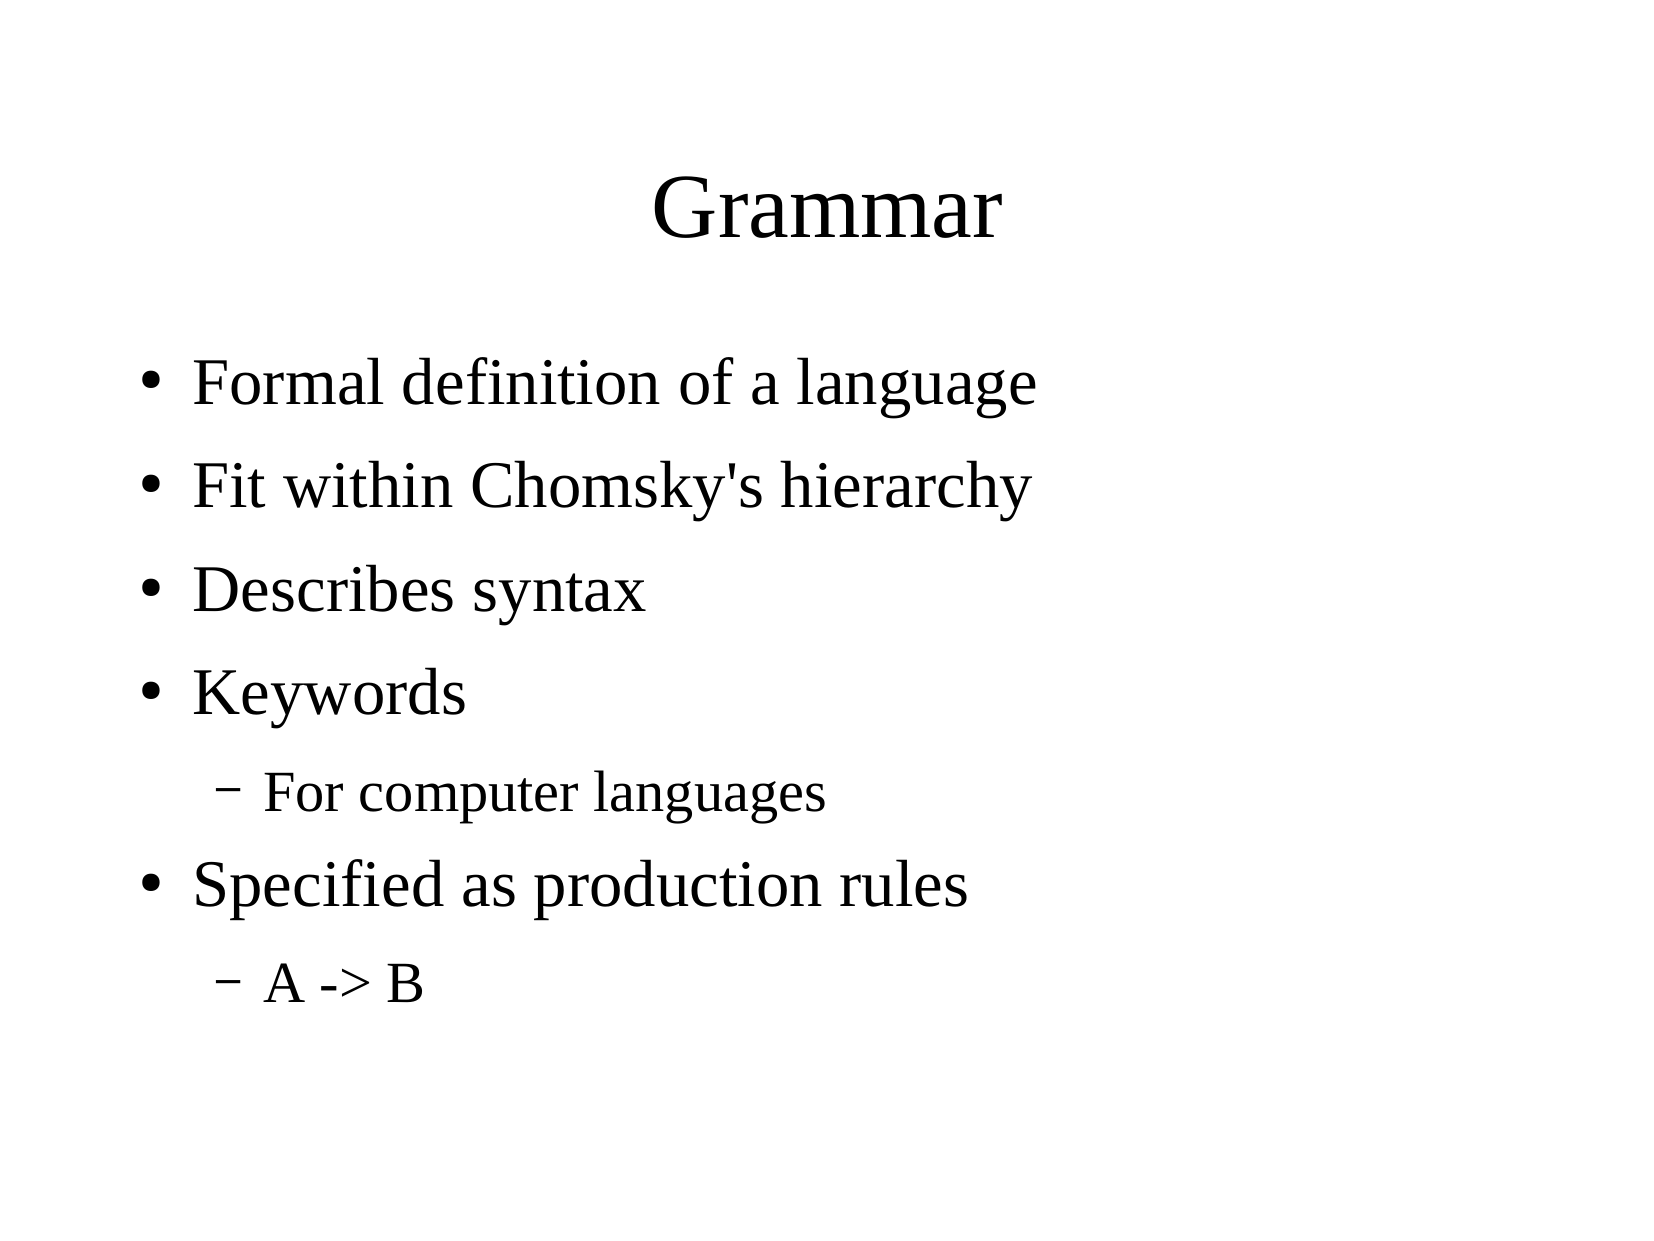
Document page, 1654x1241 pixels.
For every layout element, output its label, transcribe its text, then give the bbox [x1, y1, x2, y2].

list Formal definition of a language Fit within Chomsky's hierarchy Describes syntax Keywords For computer languages Specified as production rules A -> B [121, 344, 1534, 1127]
title Grammar [121, 102, 1534, 311]
